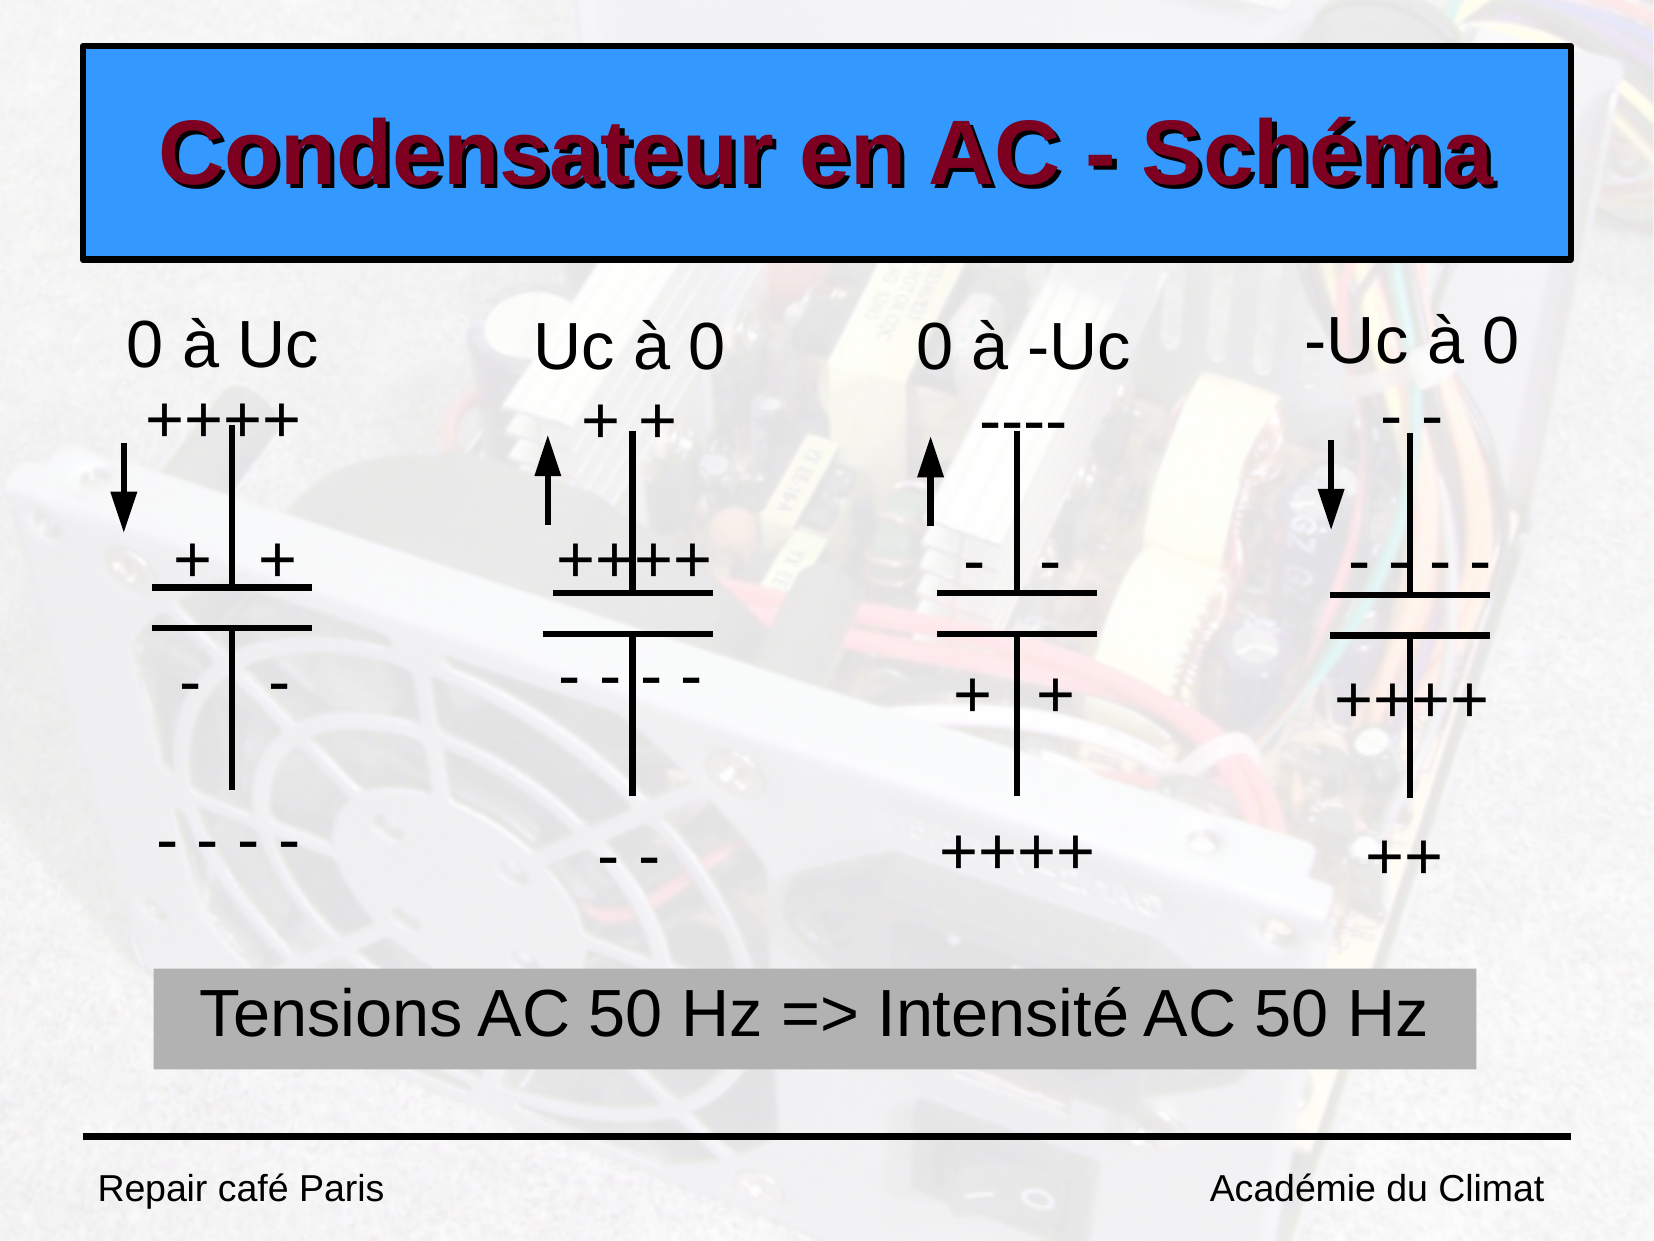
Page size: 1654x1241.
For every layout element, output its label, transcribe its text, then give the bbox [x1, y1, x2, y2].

title Condensateur en AC - Schéma [82, 46, 1571, 260]
text_box ++++ [1319, 654, 1506, 745]
text_box ++++ [924, 806, 1114, 897]
text_box ++++ [542, 514, 751, 605]
text_box 0 à -Uc ---- [901, 301, 1161, 482]
text_box - - [583, 810, 686, 901]
text_box - - - - [141, 794, 361, 885]
text_box + [159, 514, 228, 605]
text_box Uc à 0 + + [518, 301, 778, 482]
text_box ++ [1351, 811, 1495, 901]
text_box - [948, 515, 1017, 606]
text_box - - - - [1333, 515, 1524, 606]
picture [0, 0, 1654, 1241]
text_box - [253, 636, 322, 727]
text_box - [1024, 515, 1094, 606]
text_box - [165, 636, 234, 727]
text_box + [1021, 649, 1090, 740]
text_box 0 à Uc ++++ [112, 299, 360, 465]
text_box + [243, 514, 313, 605]
text_box - - - - [544, 631, 739, 721]
text_box + [938, 649, 1008, 740]
text_box Tensions AC 50 Hz => Intensité AC 50 Hz [153, 968, 1477, 1070]
text_box Repair café Paris Académie du Climat [82, 1160, 1571, 1217]
text_box -Uc à 0 - - [1290, 295, 1549, 476]
